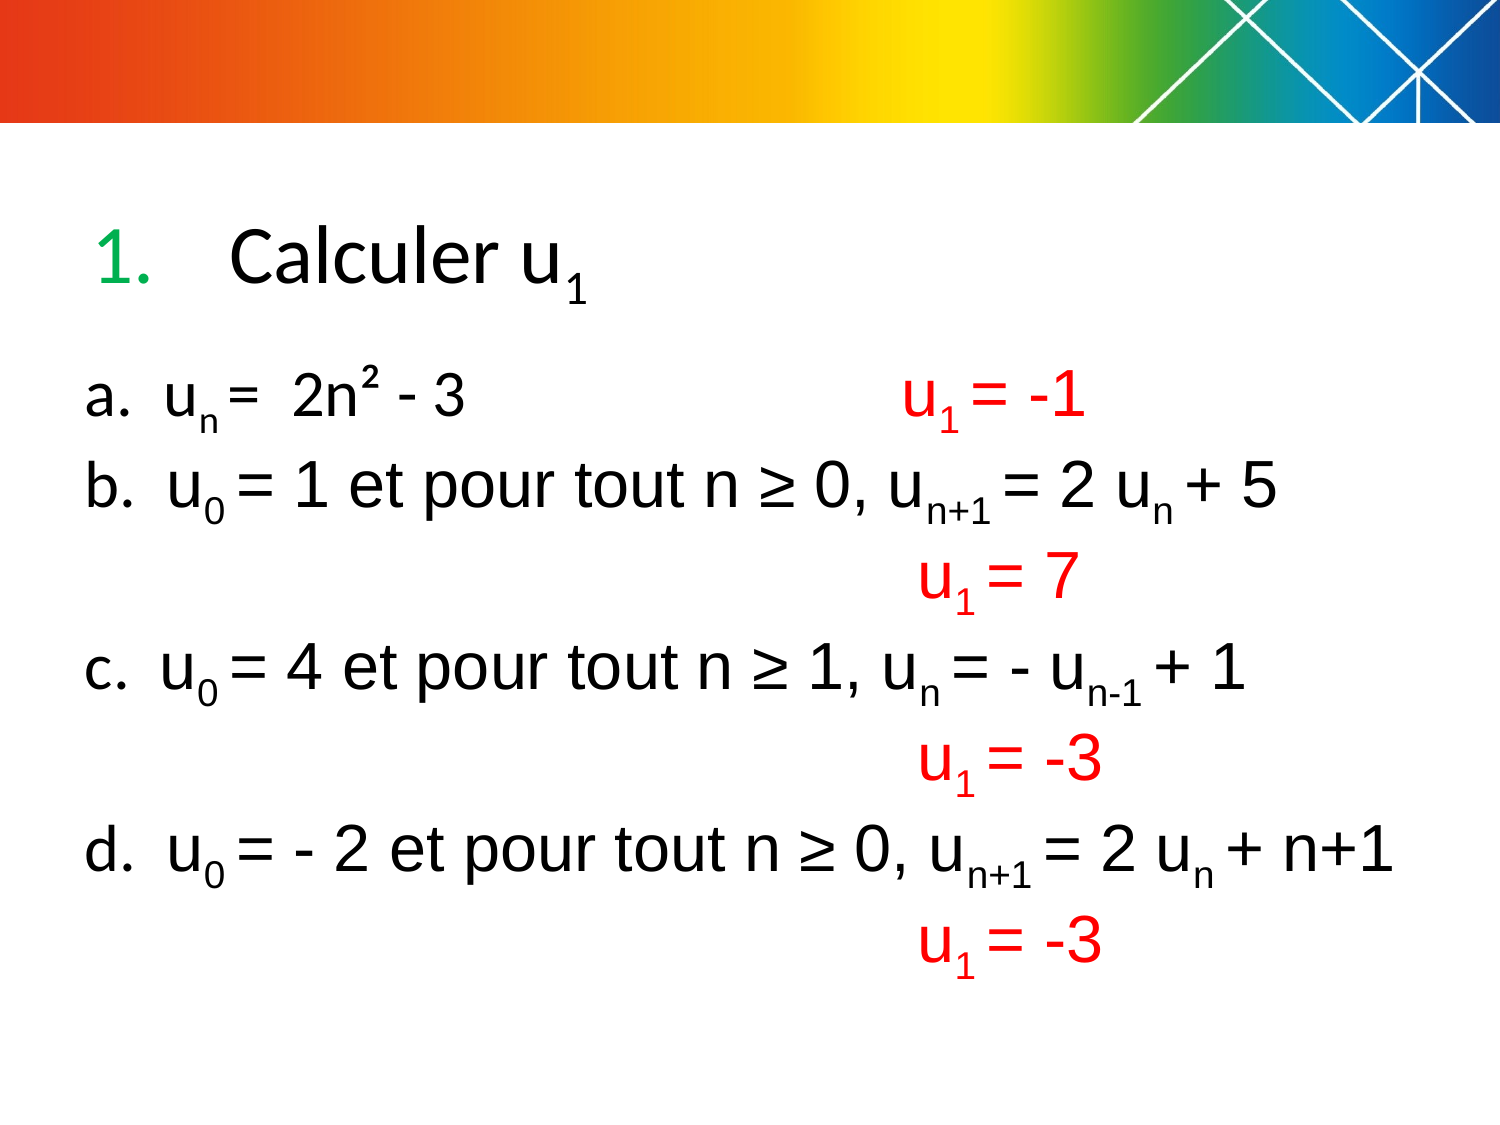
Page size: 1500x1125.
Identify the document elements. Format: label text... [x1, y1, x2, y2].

title Calculer u1 [76, 163, 1500, 351]
picture [0, 0, 1359, 123]
picture [1340, 0, 1500, 123]
text_box a. un = 2n² - 3 u1 = -1 b. u0 = 1 et pour tout n ≥ 0, un+1 = 2 un + 5 u1 = 7 c. u0 = 4 et pour tout n ≥ 1, un = - un-1 + 1 u1 = -3 d. u0 = - 2 et pour tout n ≥ 0, un+1 = 2 un + n+1 u1 = -3 [70, 342, 1465, 1075]
